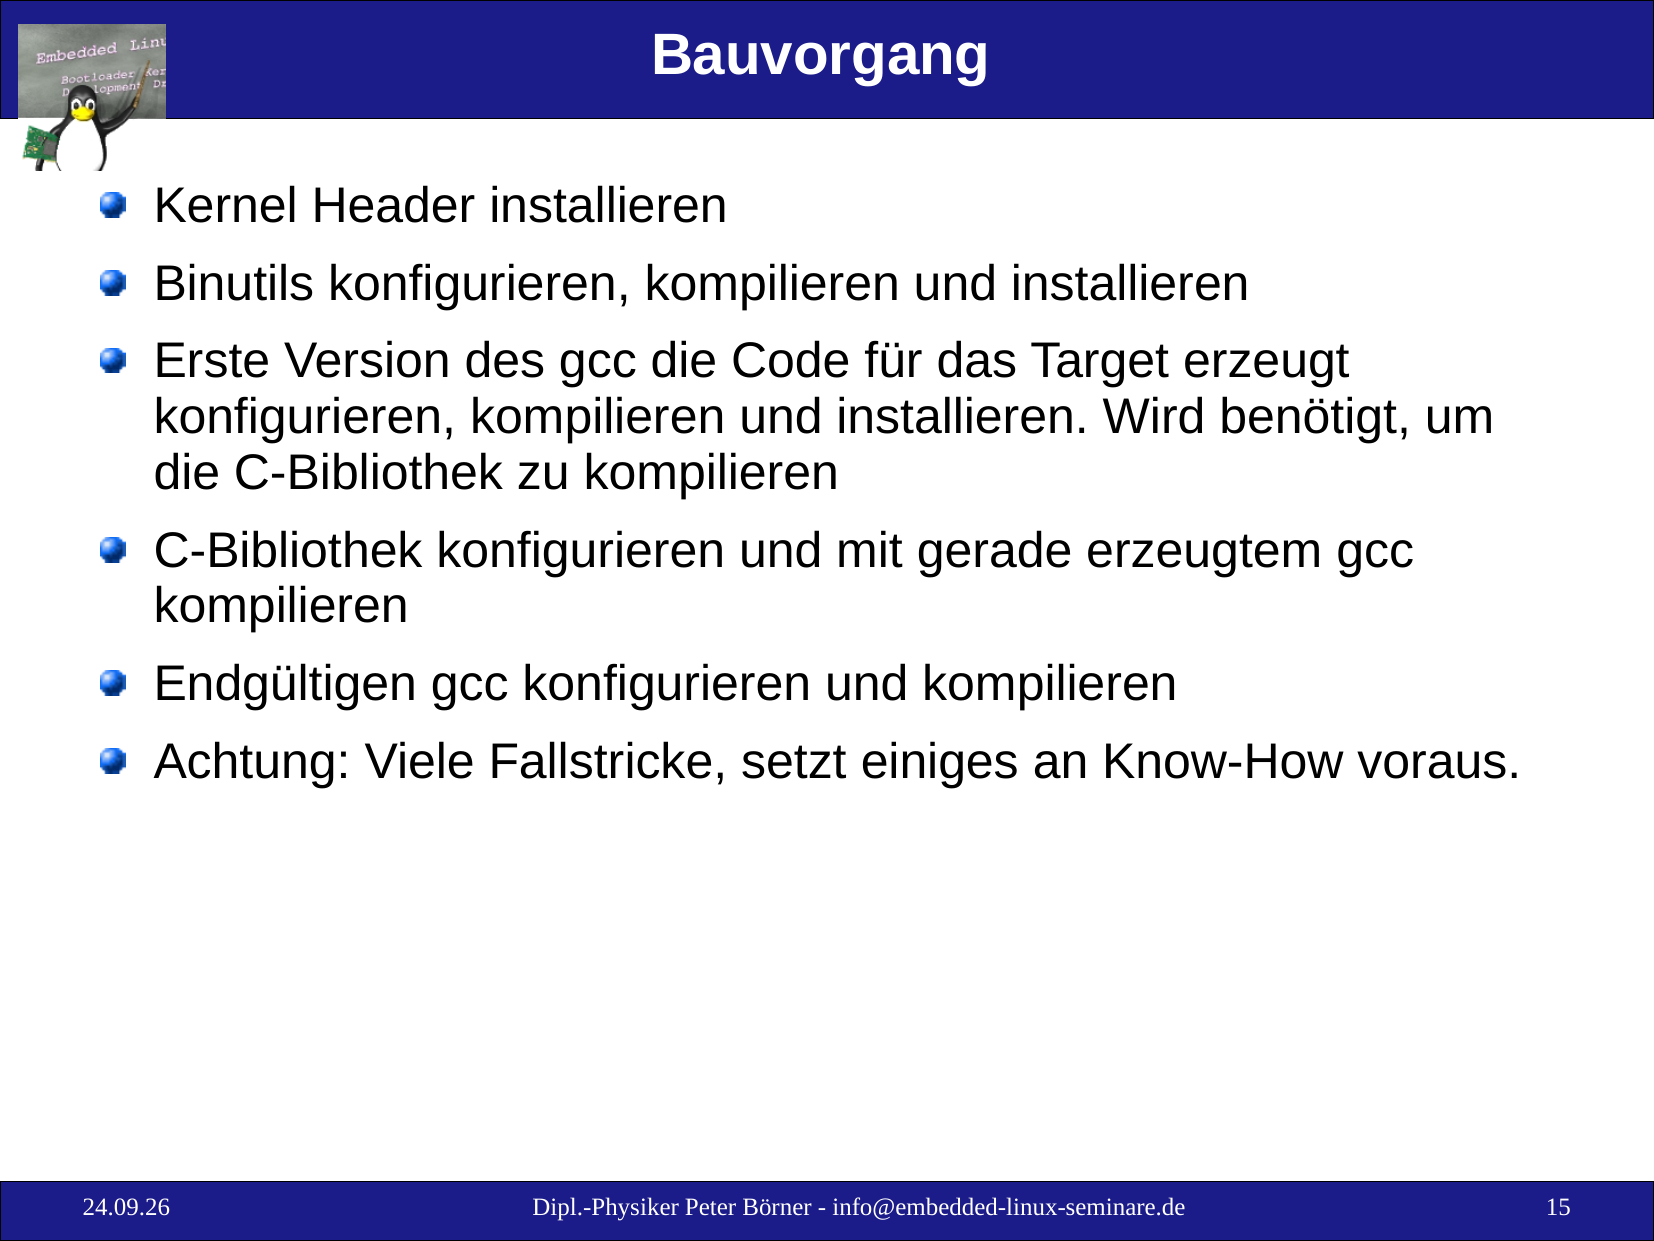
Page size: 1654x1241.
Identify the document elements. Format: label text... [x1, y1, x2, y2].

title Bauvorgang [76, 19, 1565, 89]
picture [18, 24, 166, 171]
list Kernel Header installieren Binutils konfigurieren, kompilieren und installieren Erste Version des gcc die Code für das Target erzeugt konfigurieren, kompilieren und installieren. Wird benötigt, um die C-Bibliothek zu kompilieren C-Bibliothek konfigurieren und mit gerade erzeugtem gcc kompilieren Endgültigen gcc konfigurieren und kompilieren Achtung: Viele Fallstricke, setzt einiges an Know-How voraus. [82, 177, 1571, 1133]
